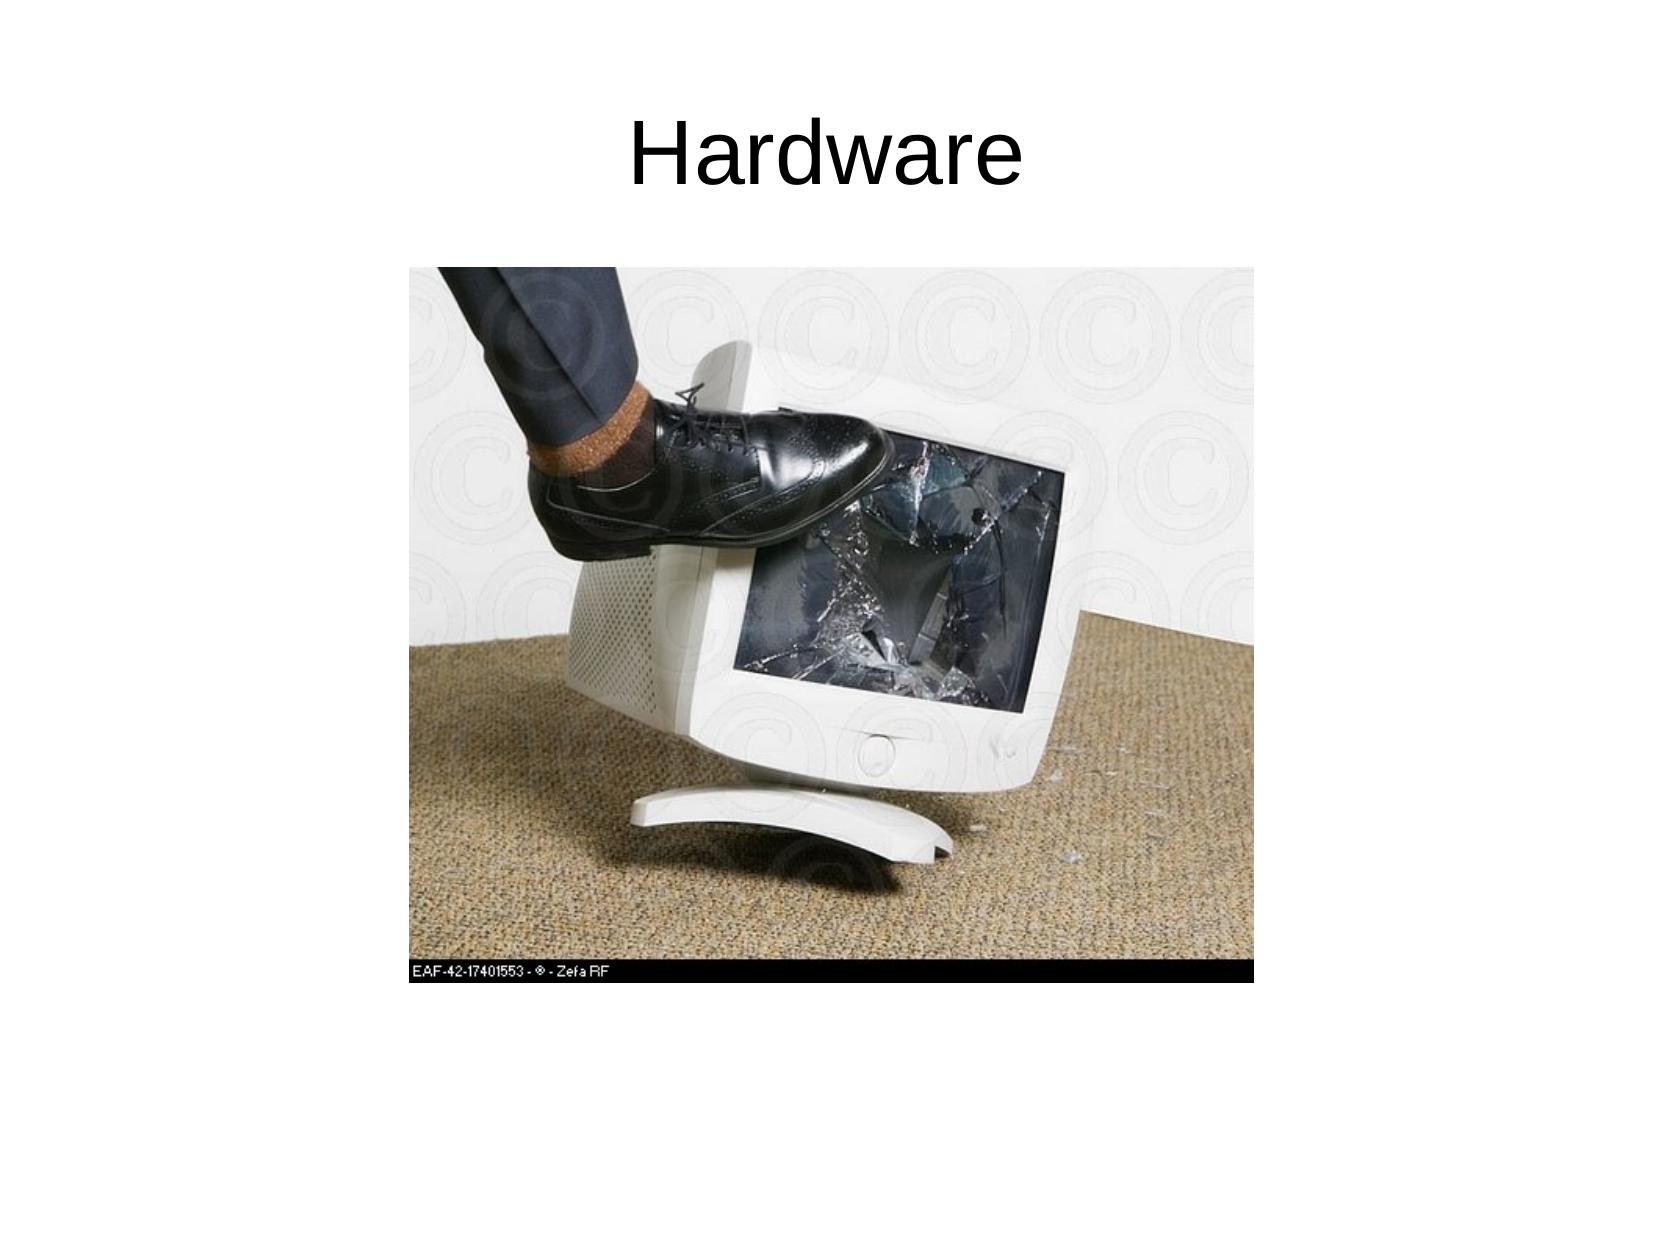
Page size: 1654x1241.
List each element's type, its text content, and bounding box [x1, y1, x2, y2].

title Hardware [82, 56, 1571, 250]
picture [409, 267, 1254, 983]
